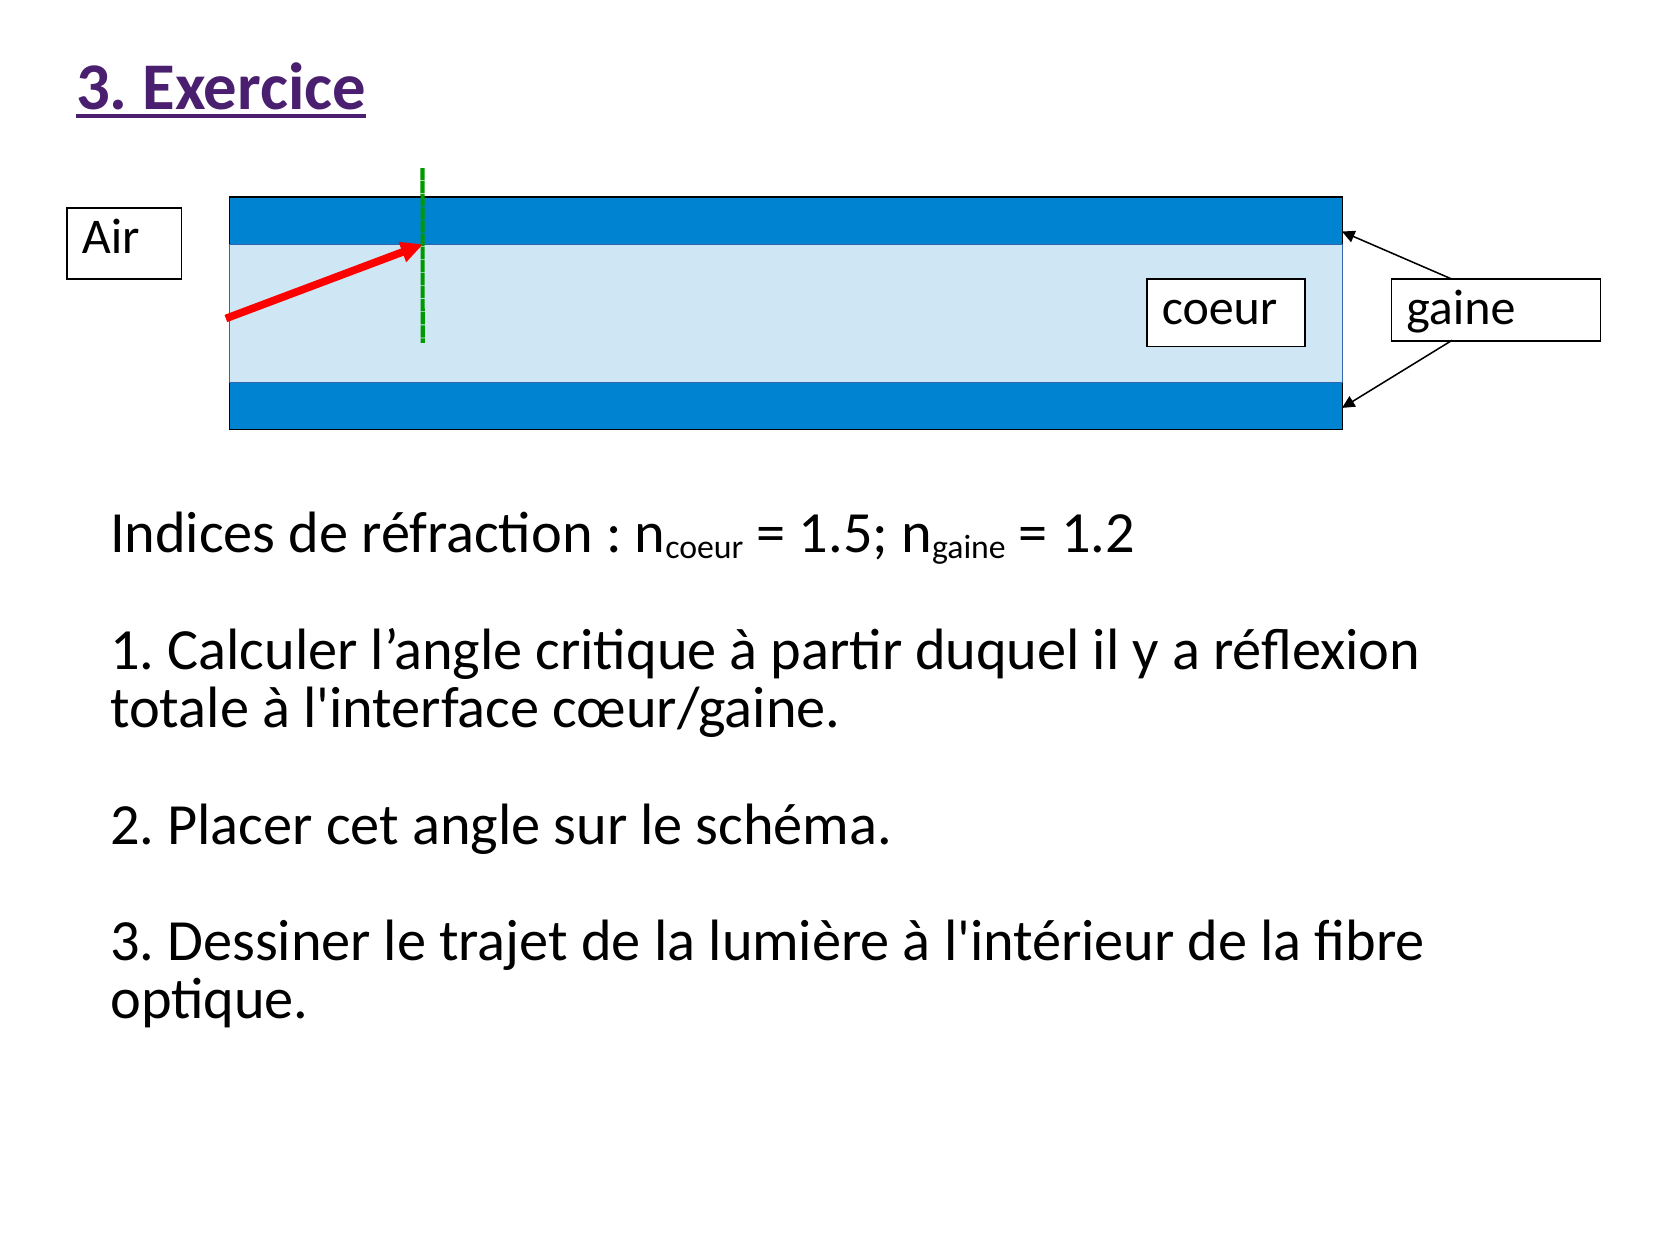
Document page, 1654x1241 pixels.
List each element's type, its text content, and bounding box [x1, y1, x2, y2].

text_box gaine [1391, 279, 1601, 341]
text_box Indices de réfraction : ncoeur = 1.5; ngaine = 1.2 1. Calculer l’angle critique à partir duquel il y a réflexion totale à l'interface cœur/gaine. 2. Placer cet angle sur le schéma. 3. Dessiner le trajet de la lumière à l'intérieur de la fibre optique. [95, 501, 1565, 1158]
text_box [229, 197, 1343, 430]
text_box [229, 197, 420, 312]
text_box coeur [1146, 279, 1305, 347]
text_box Air [66, 208, 182, 279]
text_box 3. Exercice [61, 51, 1524, 149]
